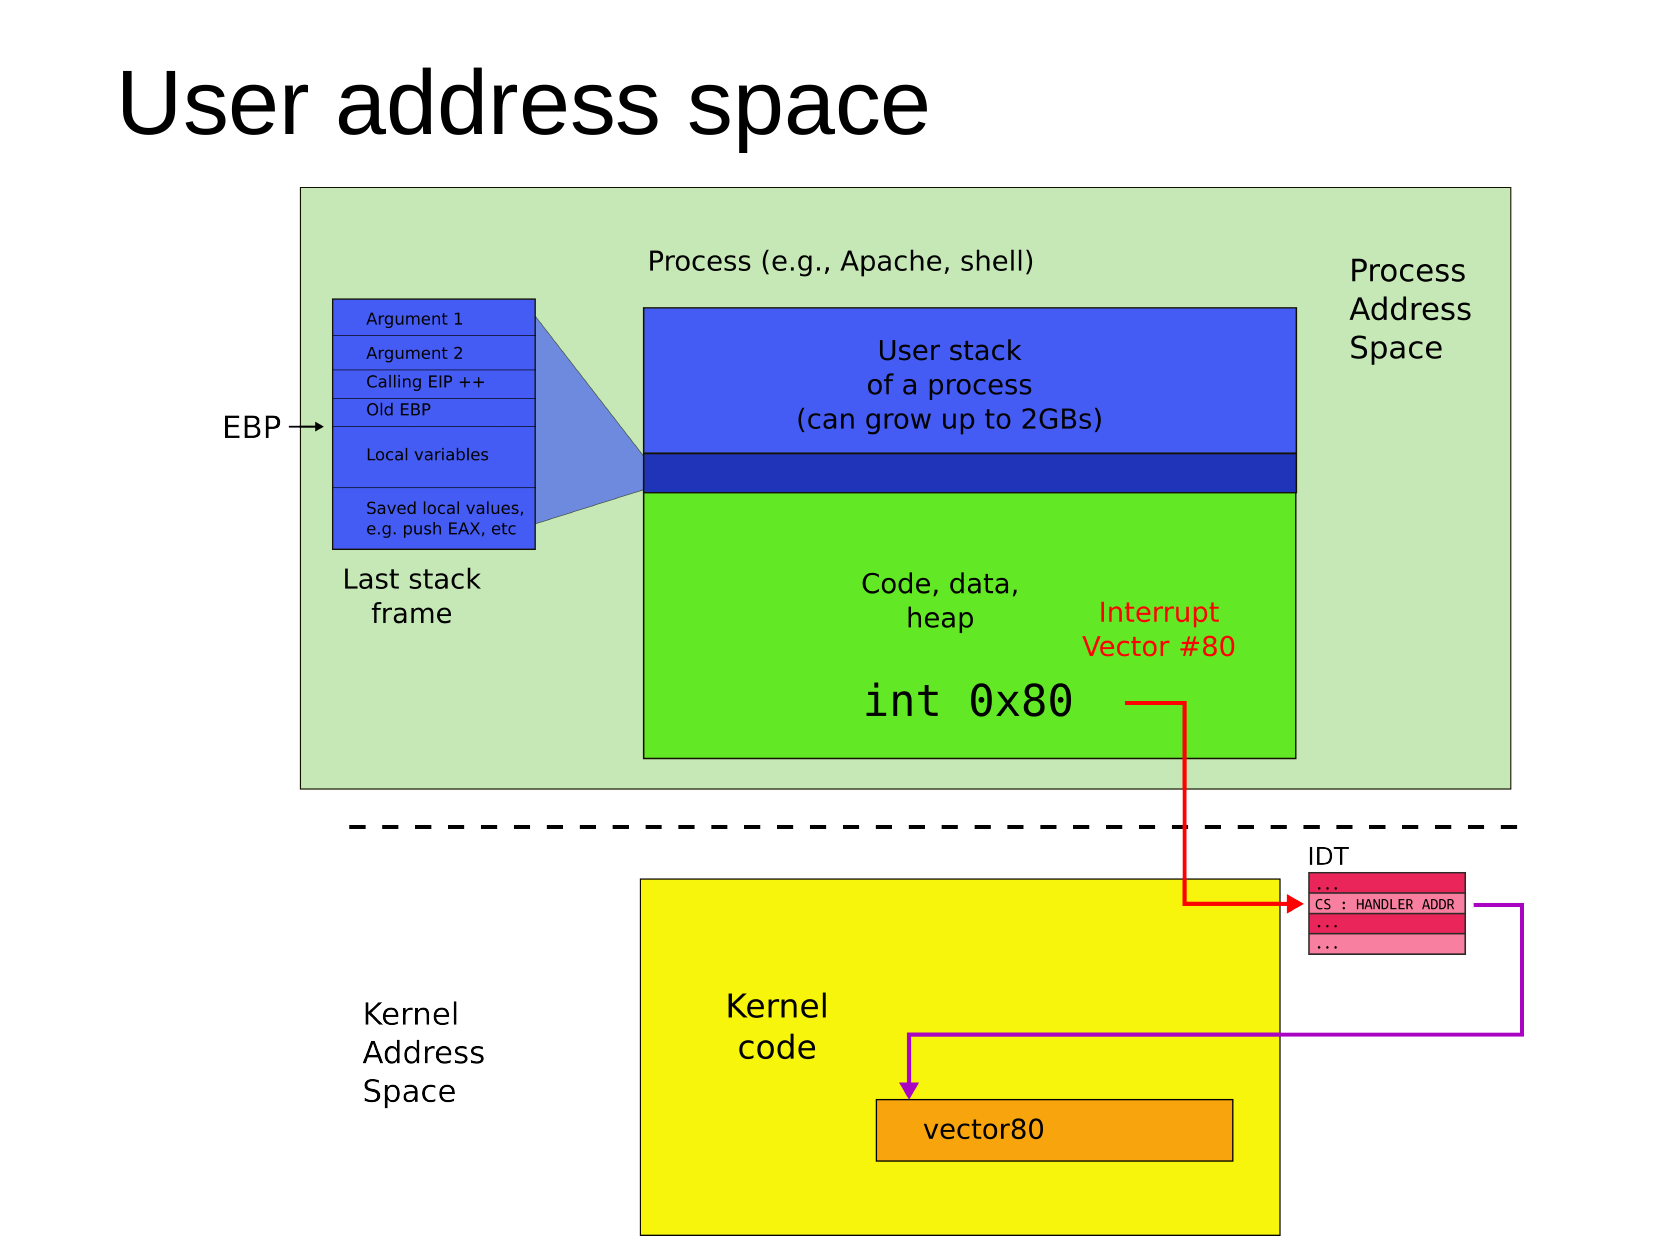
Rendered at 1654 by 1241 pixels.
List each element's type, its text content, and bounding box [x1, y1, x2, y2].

title User address space [37, 17, 1013, 188]
picture [225, 187, 1524, 1236]
